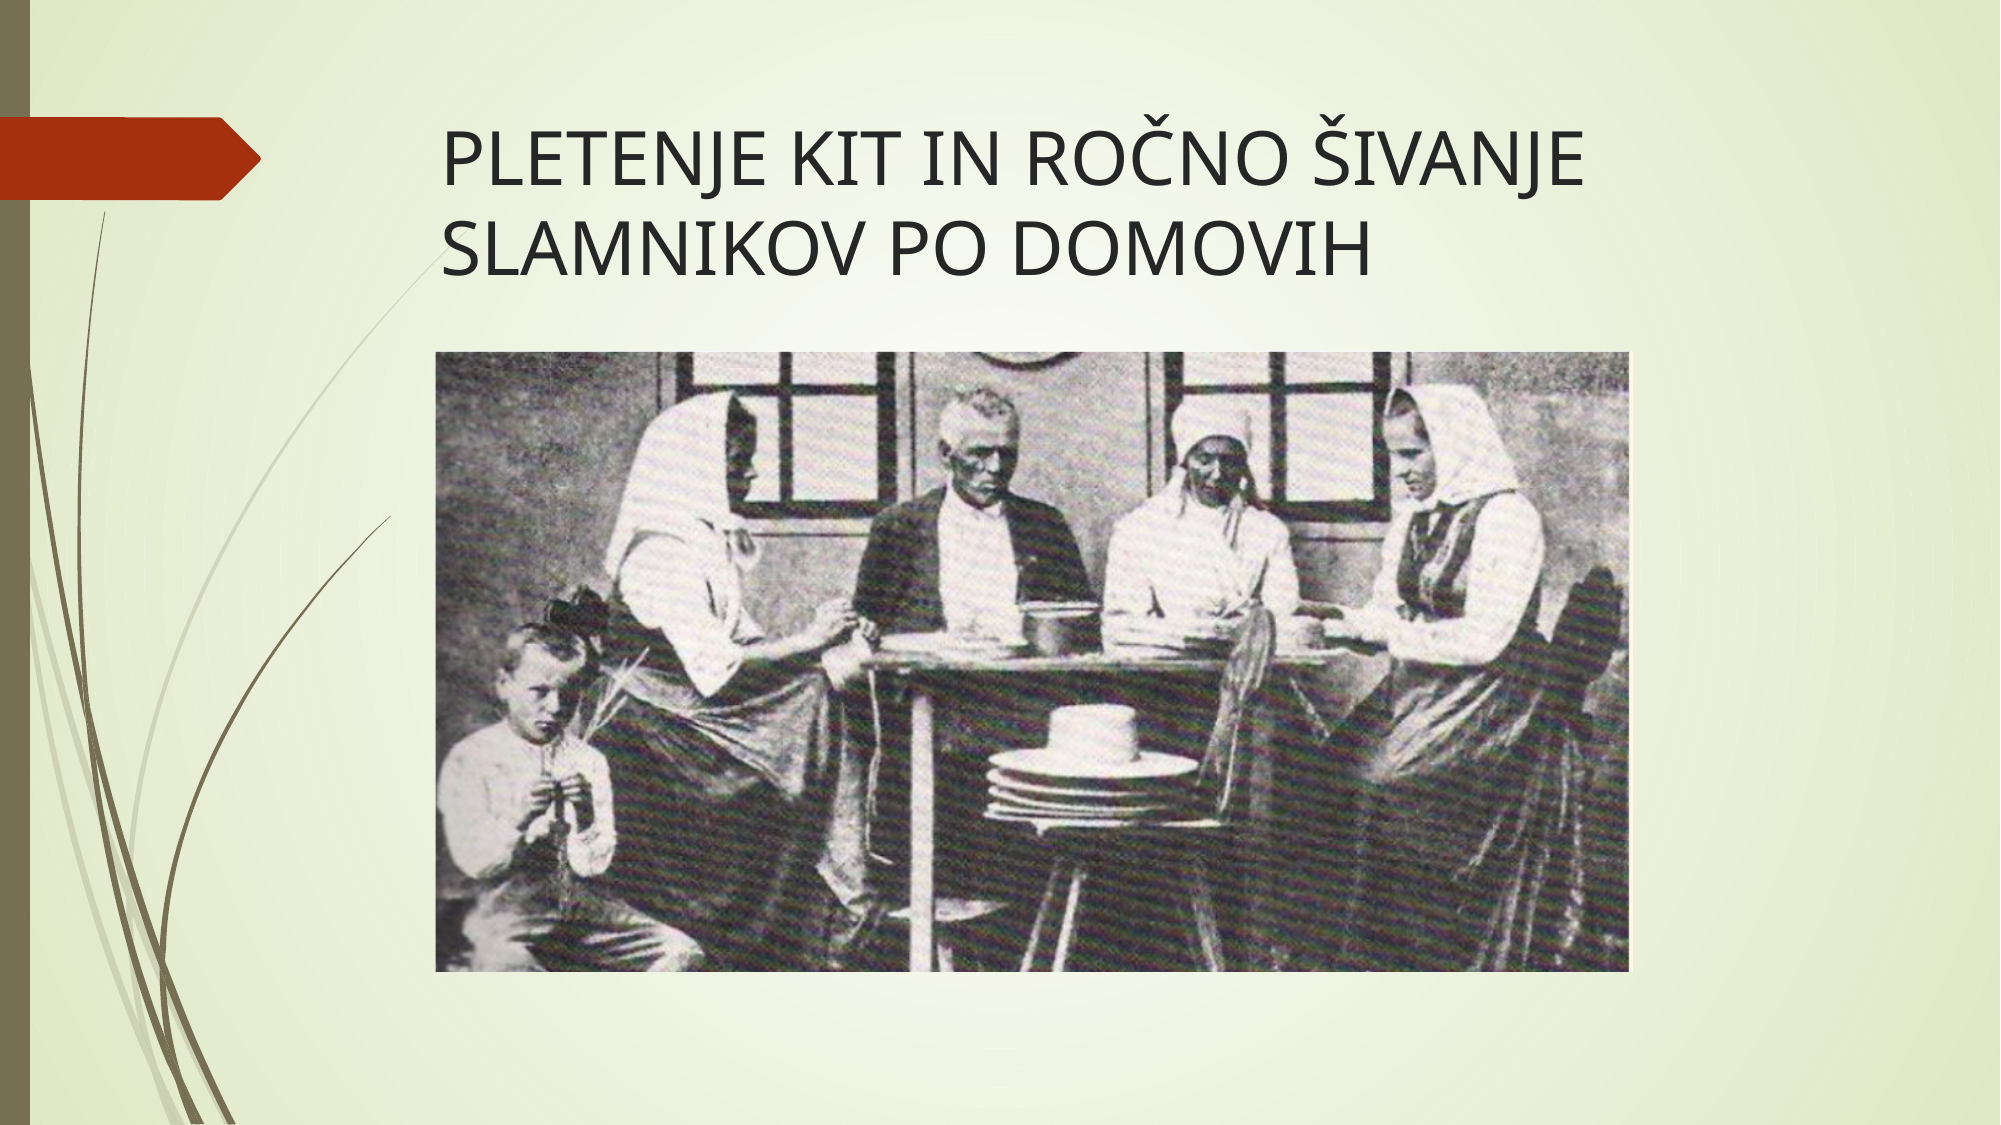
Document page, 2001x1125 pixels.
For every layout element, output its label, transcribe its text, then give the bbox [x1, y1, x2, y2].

title PLETENJE KIT IN ROČNO ŠIVANJE SLAMNIKOV PO DOMOVIH [425, 102, 1888, 313]
picture [435, 351, 1633, 972]
